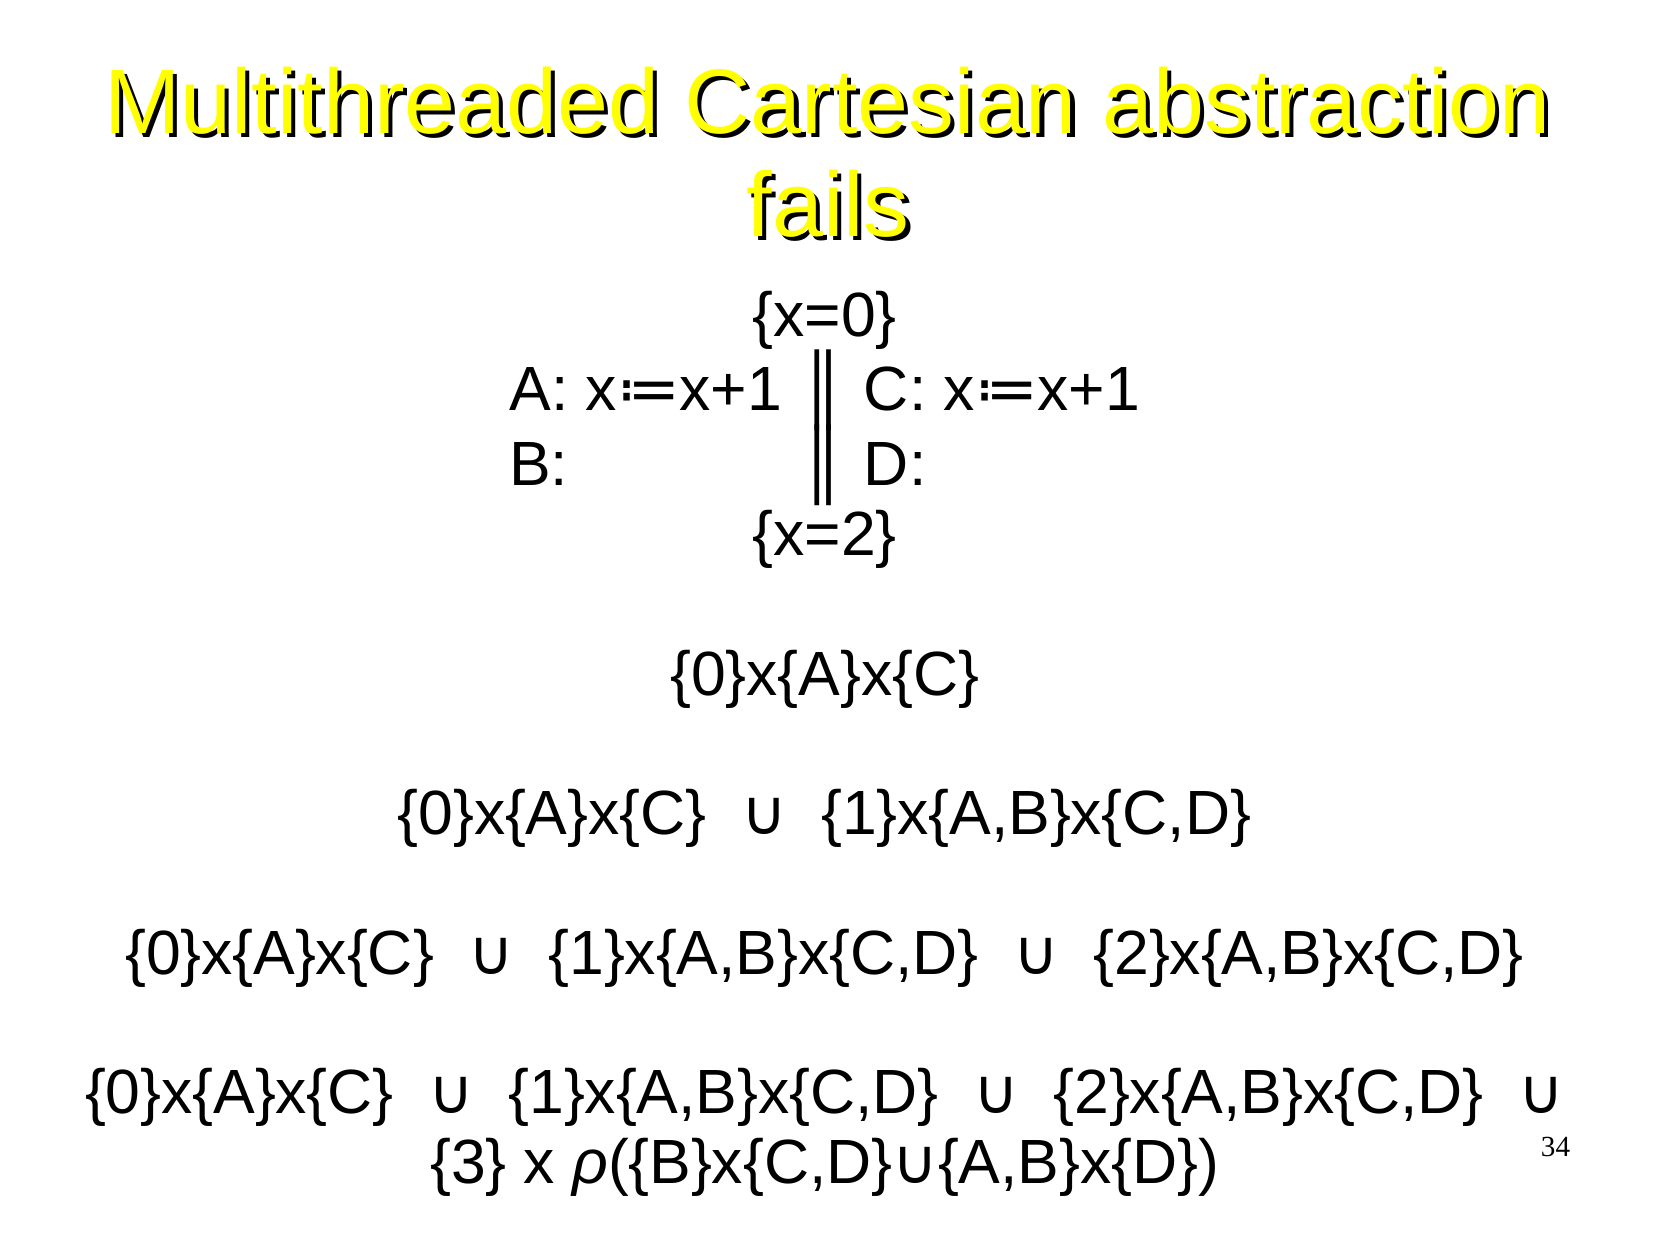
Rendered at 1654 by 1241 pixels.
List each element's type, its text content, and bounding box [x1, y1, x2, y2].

title Multithreaded Cartesian abstraction fails [41, 50, 1616, 256]
subtitle {x=0} A: x≔x+1 ║ C: x≔x+1 B: ║ D: {x=2} {0}x{A}x{C} {0}x{A}x{C} ∪ {1}x{A,B}x{C,D} {0}x{A}x{C} ∪ {1}x{A,B}x{C,D} ∪ {2}x{A,B}x{C,D} {0}x{A}x{C} ∪ {1}x{A,B}x{C,D} ∪ {2}x{A,B}x{C,D} ∪ {3} x ρ({B}x{C,D}∪{A,B}x{D}) [0, 262, 1650, 1215]
